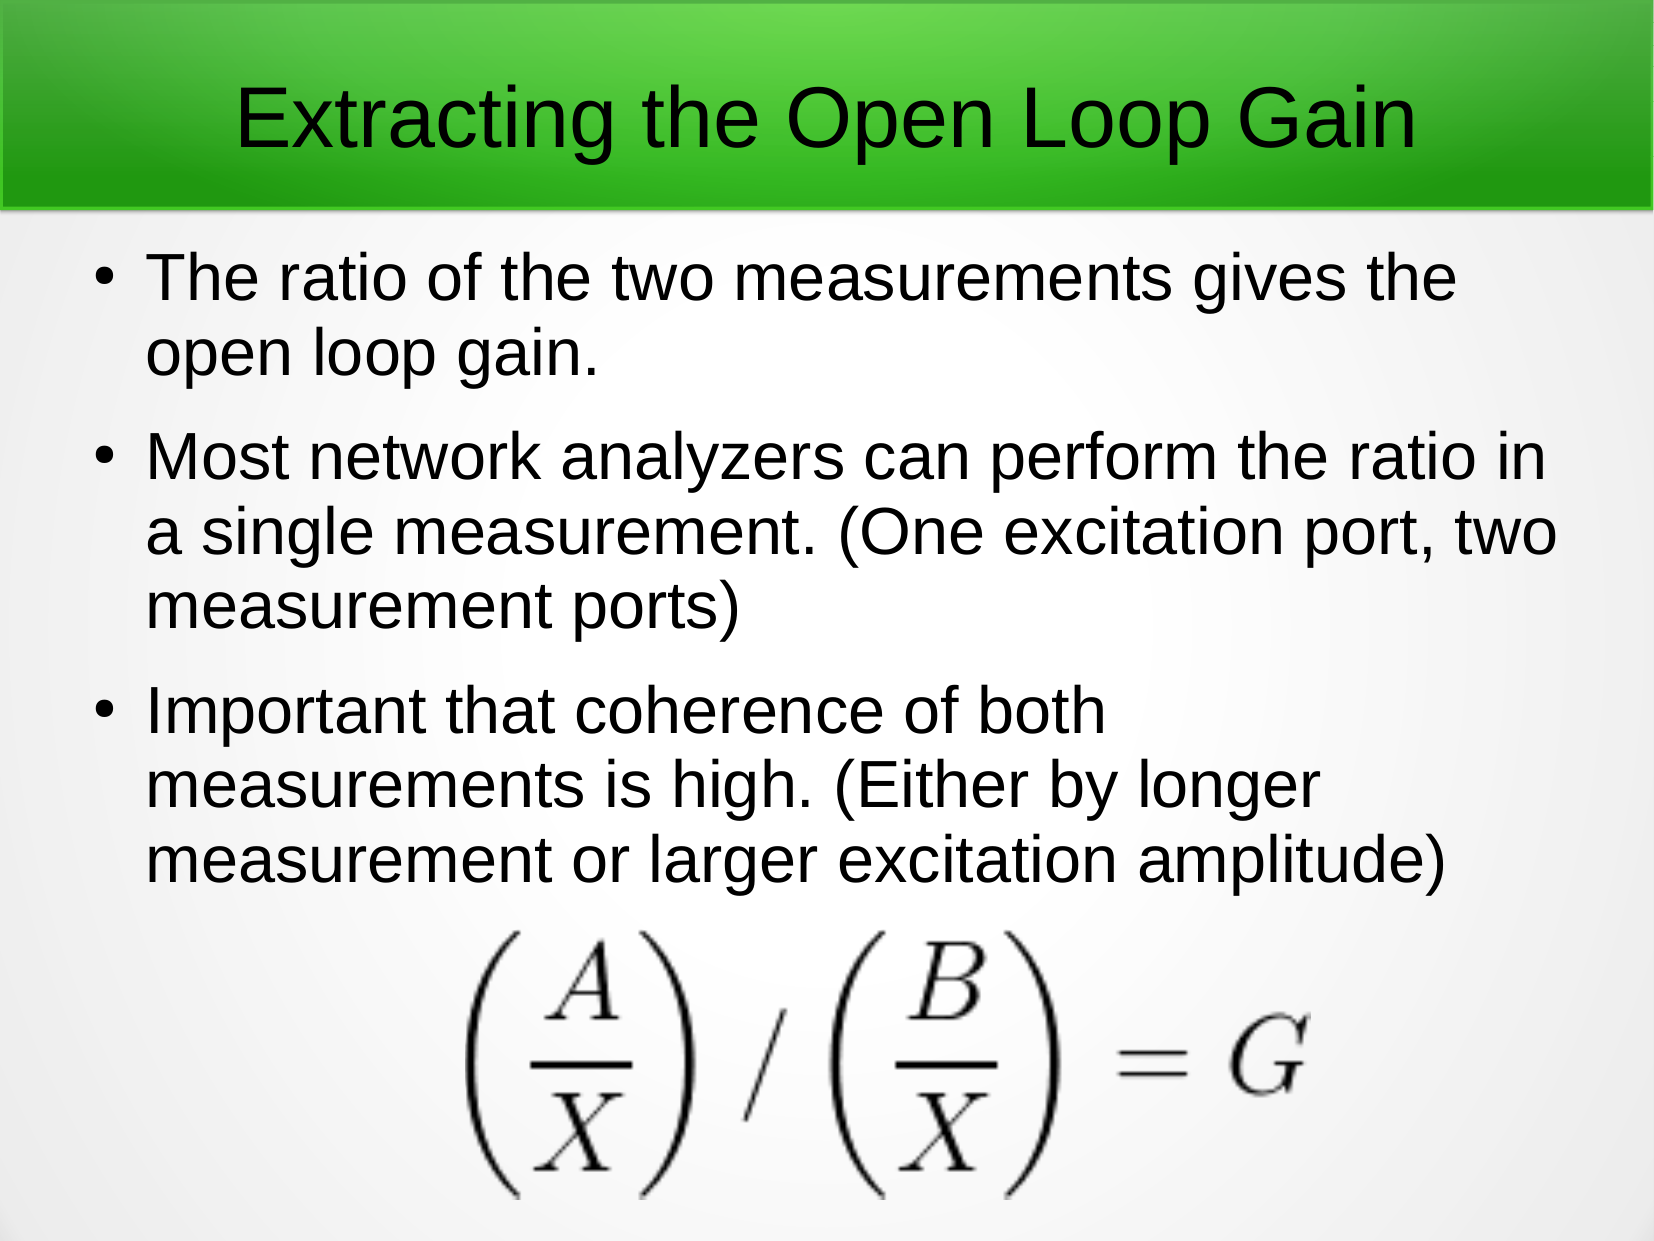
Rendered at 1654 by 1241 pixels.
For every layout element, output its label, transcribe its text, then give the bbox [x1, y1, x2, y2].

title Extracting the Open Loop Gain [82, 47, 1571, 189]
list The ratio of the two measurements gives the open loop gain. Most network analyzers can perform the ratio in a single measurement. (One excitation port, two measurement ports) Important that coherence of both measurements is high. (Either by longer measurement or larger excitation amplitude) [75, 240, 1564, 960]
picture [465, 929, 1311, 1201]
